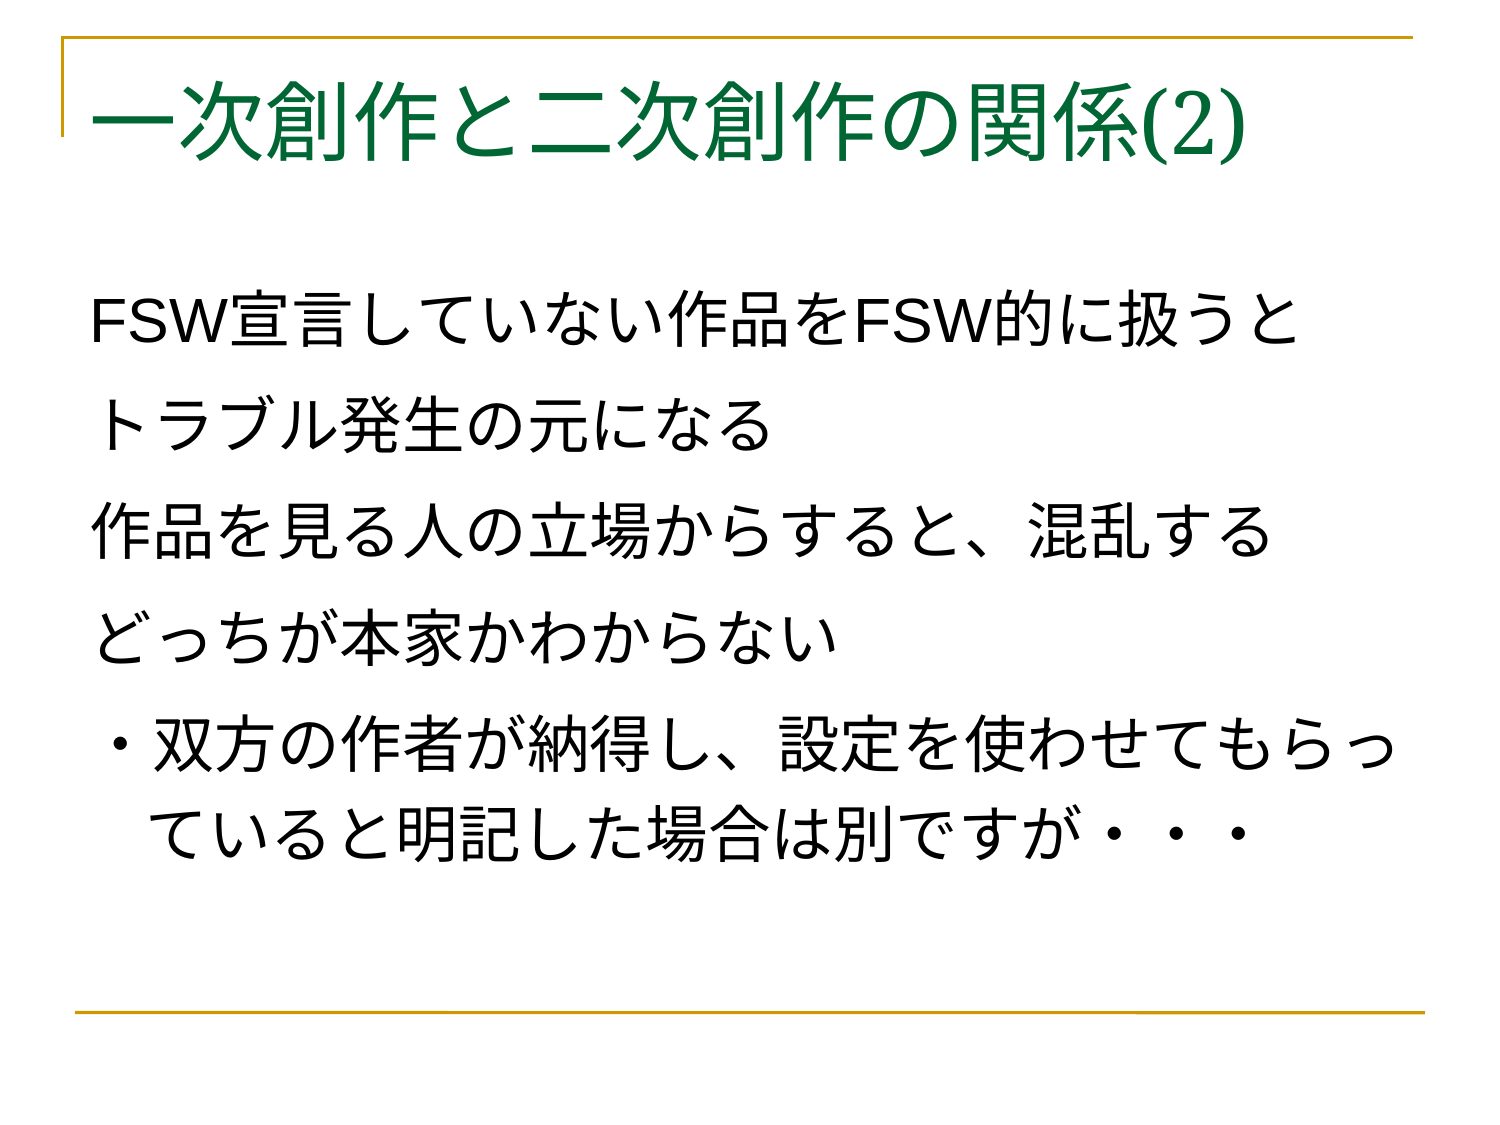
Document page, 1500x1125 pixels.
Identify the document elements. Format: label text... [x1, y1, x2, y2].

list FSW宣言していない作品をFSW的に扱うと トラブル発生の元になる 作品を見る人の立場からすると、混乱する どっちが本家かわからない ・双方の作者が納得し、設定を使わせてもらっていると明記した場合は別ですが・・・ [75, 262, 1426, 1006]
title 一次創作と二次創作の関係(2)‏ [75, 45, 1426, 233]
